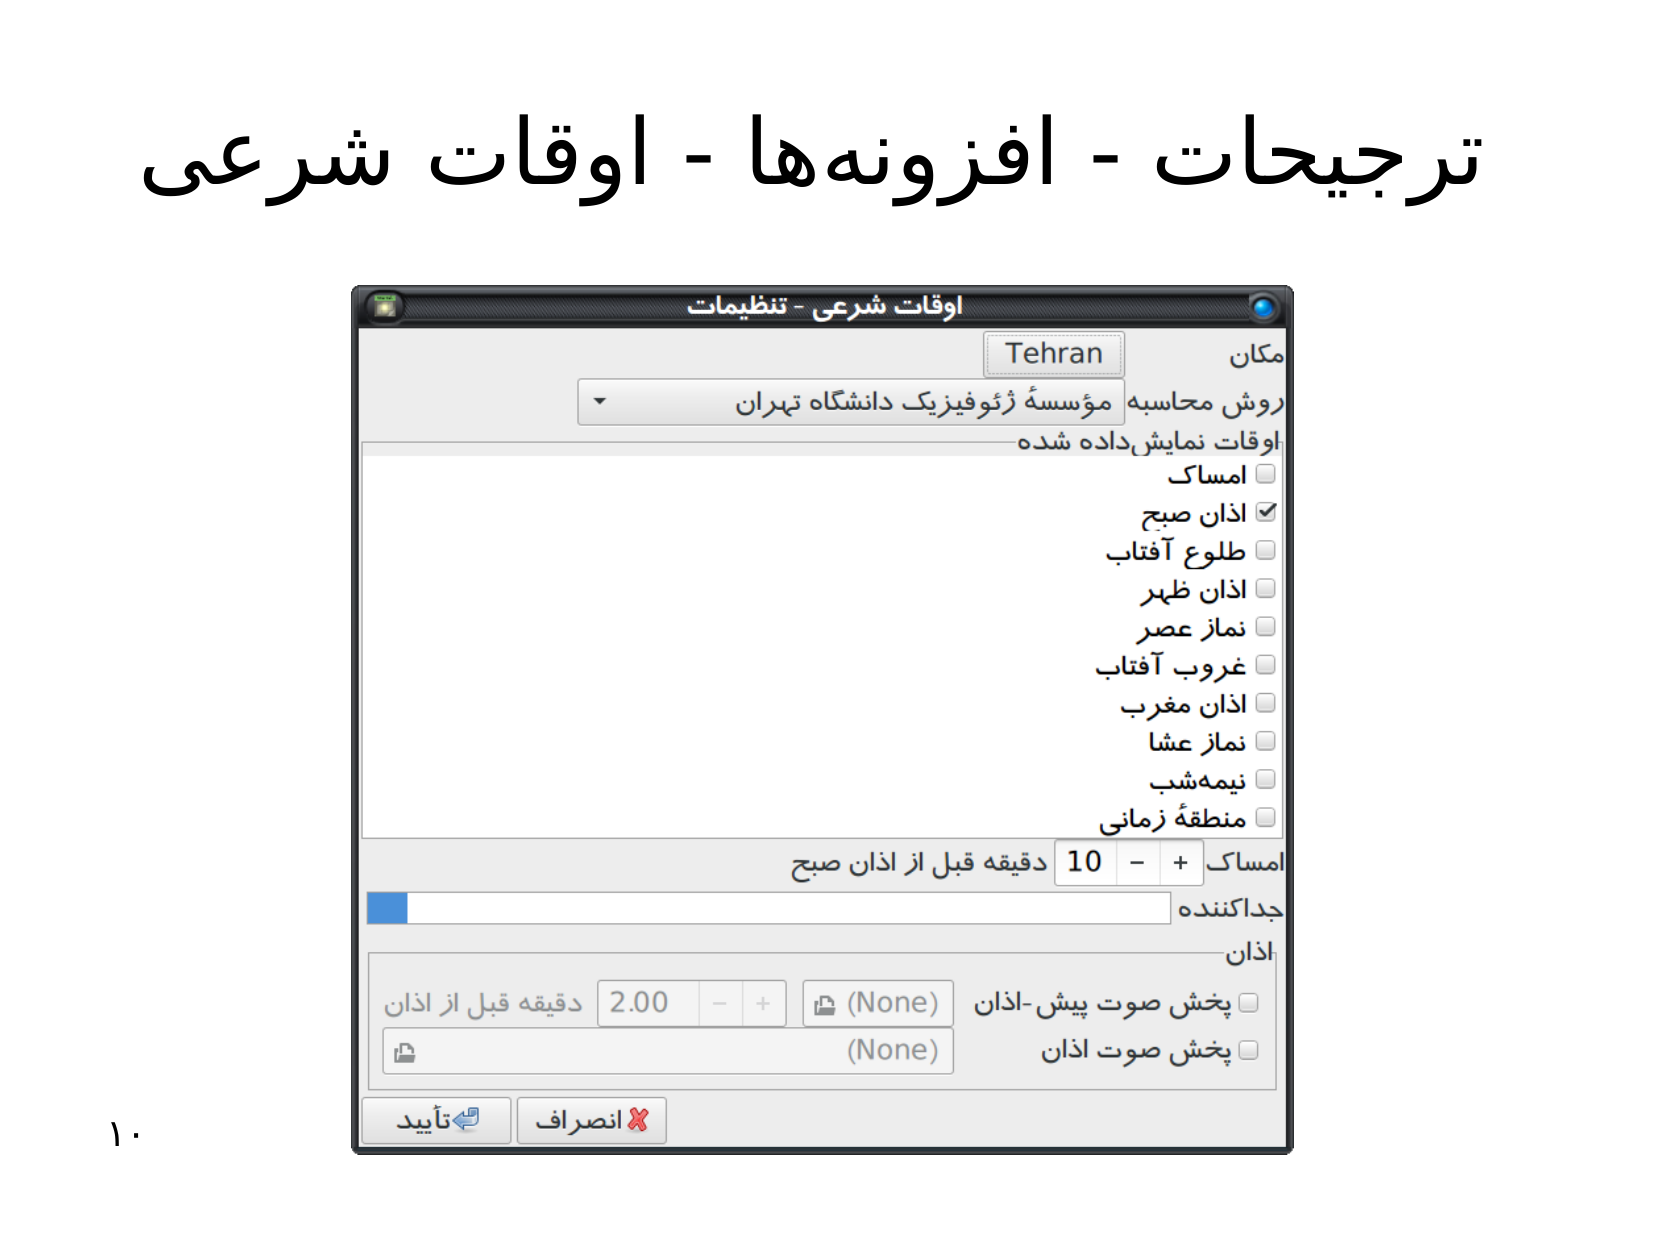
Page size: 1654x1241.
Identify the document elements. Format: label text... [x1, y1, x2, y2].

title ترجیحات - افزونه‌ها - اوقات شرعی [82, 49, 1571, 257]
text_box ۱۰ [91, 1104, 149, 1175]
picture [351, 285, 1294, 1156]
